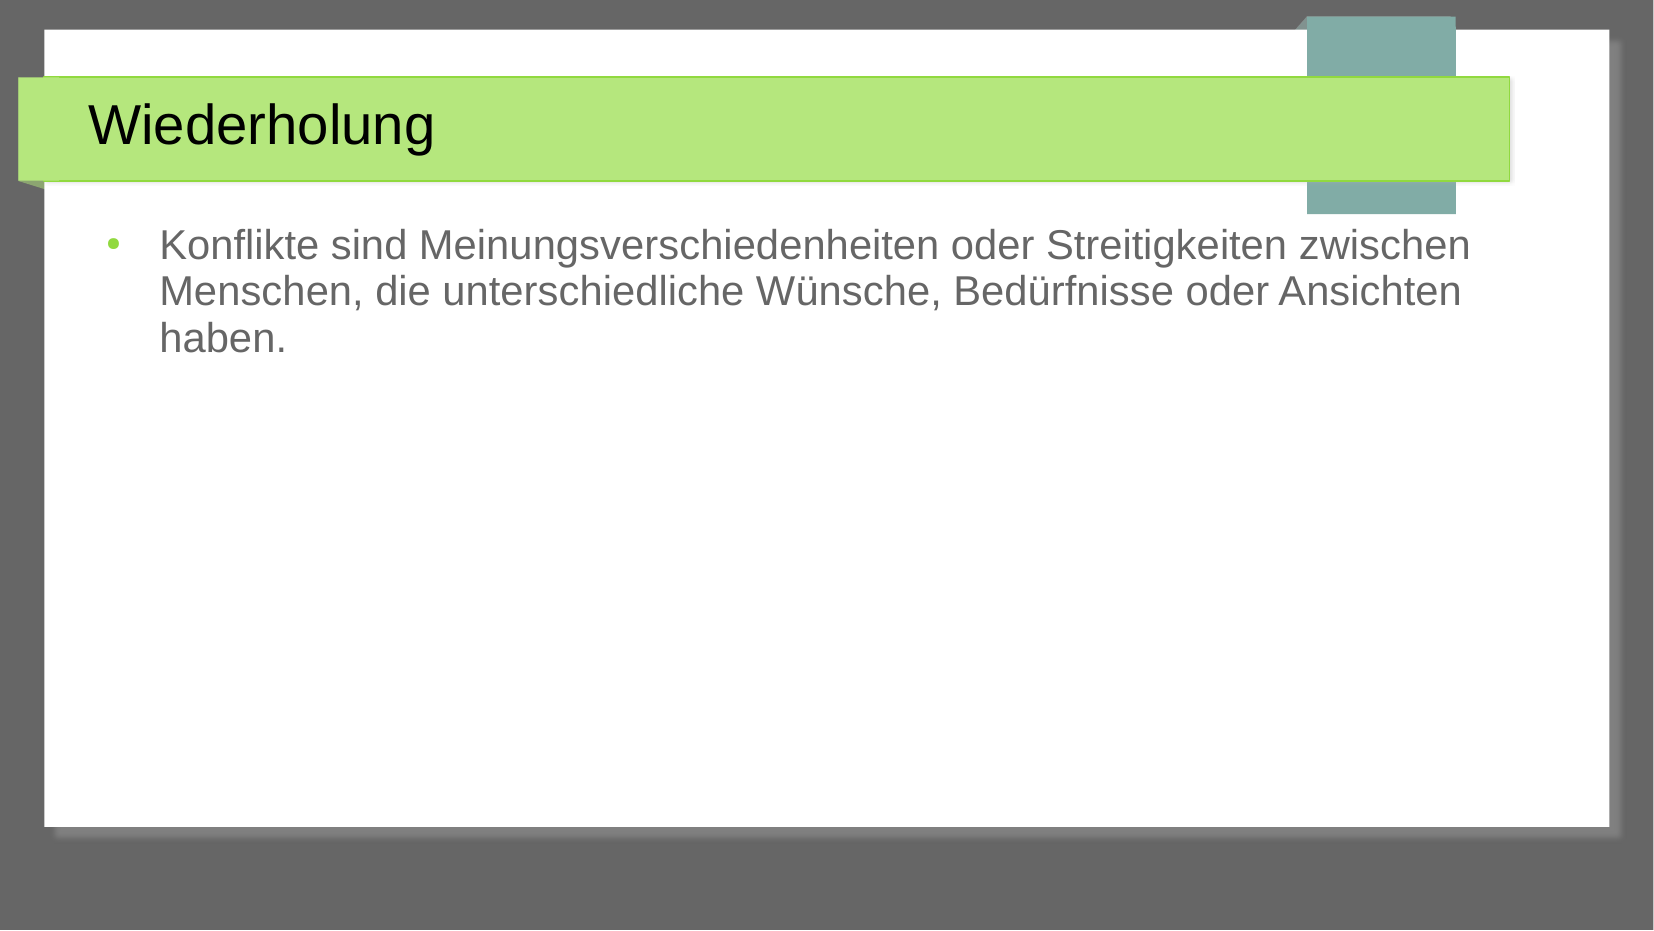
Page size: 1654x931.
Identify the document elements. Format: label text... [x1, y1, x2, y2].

list Konflikte sind Meinungsverschiedenheiten oder Streitigkeiten zwischen Menschen, die unterschiedliche Wünsche, Bedürfnisse oder Ansichten haben. [88, 221, 1565, 813]
title Wiederholung [88, 73, 1506, 178]
